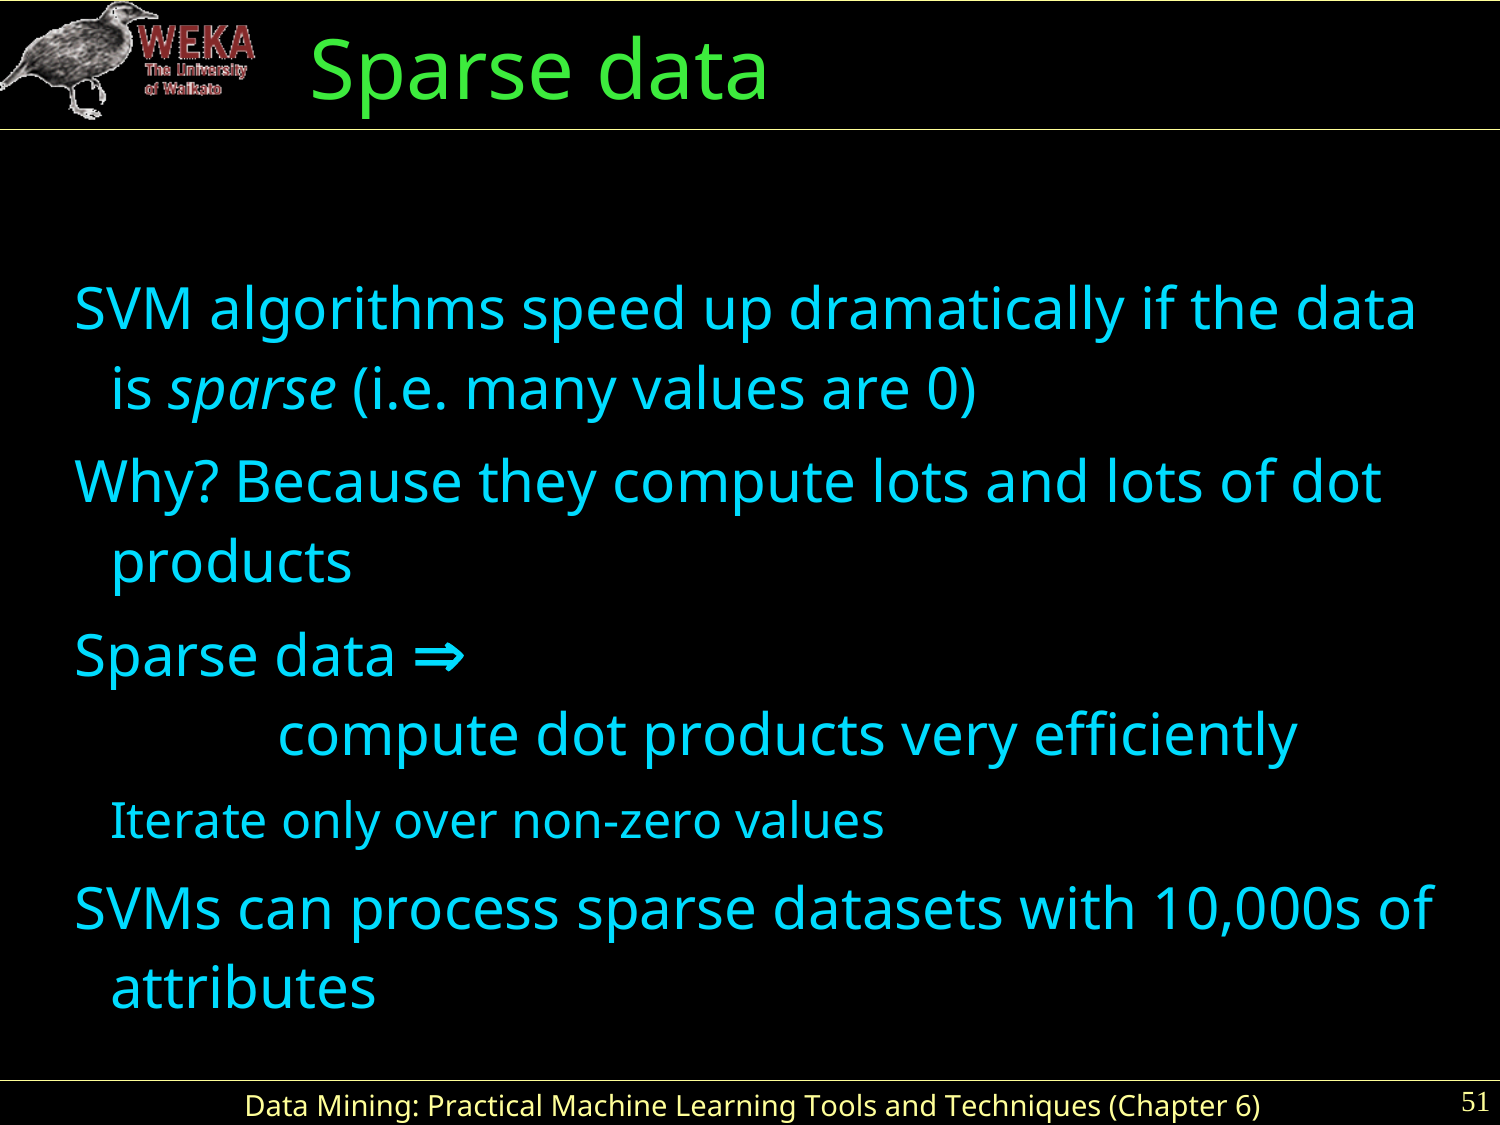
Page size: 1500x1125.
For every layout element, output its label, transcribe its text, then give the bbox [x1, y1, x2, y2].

title Sparse data [295, 0, 1500, 148]
list SVM algorithms speed up dramatically if the data is sparse (i.e. many values are 0) Why? Because they compute lots and lots of dot products Sparse data  compute dot products very efficiently Iterate only over non-zero values SVMs can process sparse datasets with 10,000s of attributes [24, 260, 1488, 938]
picture [0, 1, 266, 129]
